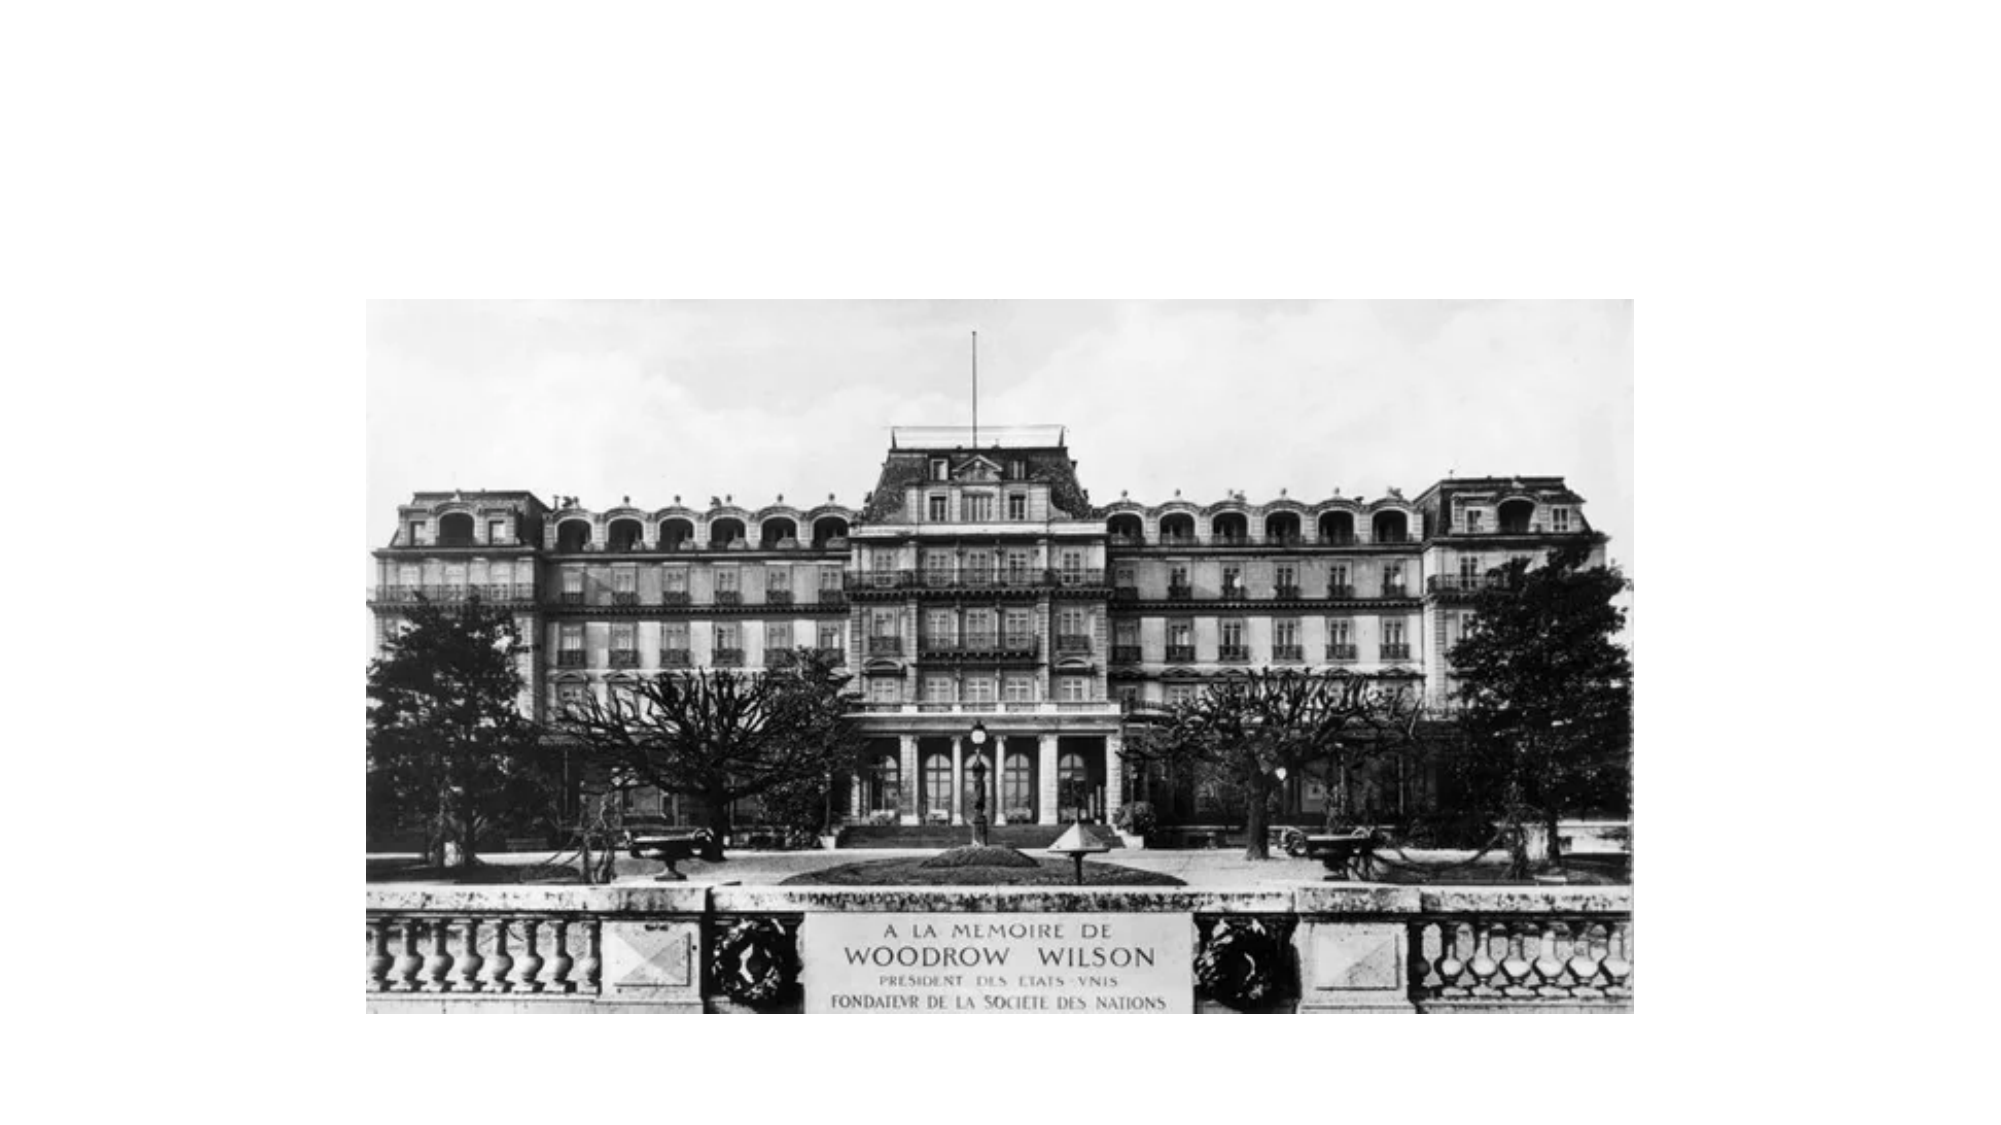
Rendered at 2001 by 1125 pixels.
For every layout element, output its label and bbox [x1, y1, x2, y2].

picture [366, 299, 1634, 1014]
